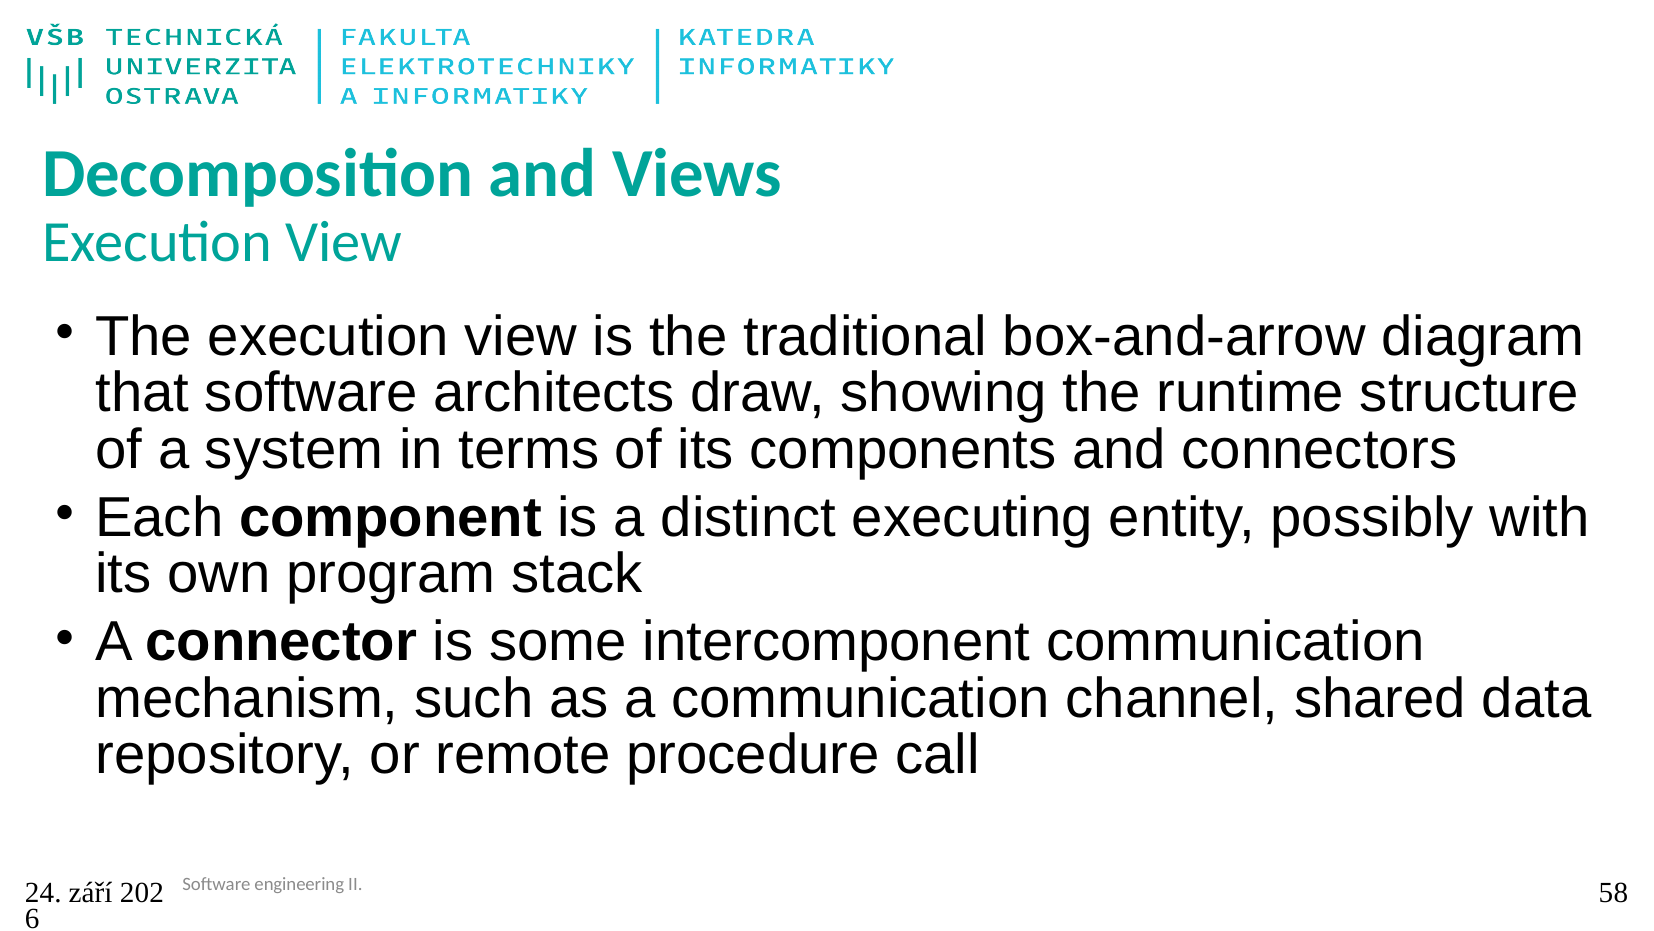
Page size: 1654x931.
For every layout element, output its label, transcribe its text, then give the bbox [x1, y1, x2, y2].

picture [26, 23, 894, 104]
footer Software engineering II. [167, 862, 1516, 904]
list The execution view is the traditional box-and-arrow diagram that software architects draw, showing the runtime structure of a system in terms of its components and connectors Each component is a distinct executing entity, possibly with its own program stack A connector is some intercomponent communication mechanism, such as a communication channel, shared data repository, or remote procedure call [27, 302, 1628, 842]
title Decomposition and Views Execution View [27, 142, 1628, 282]
